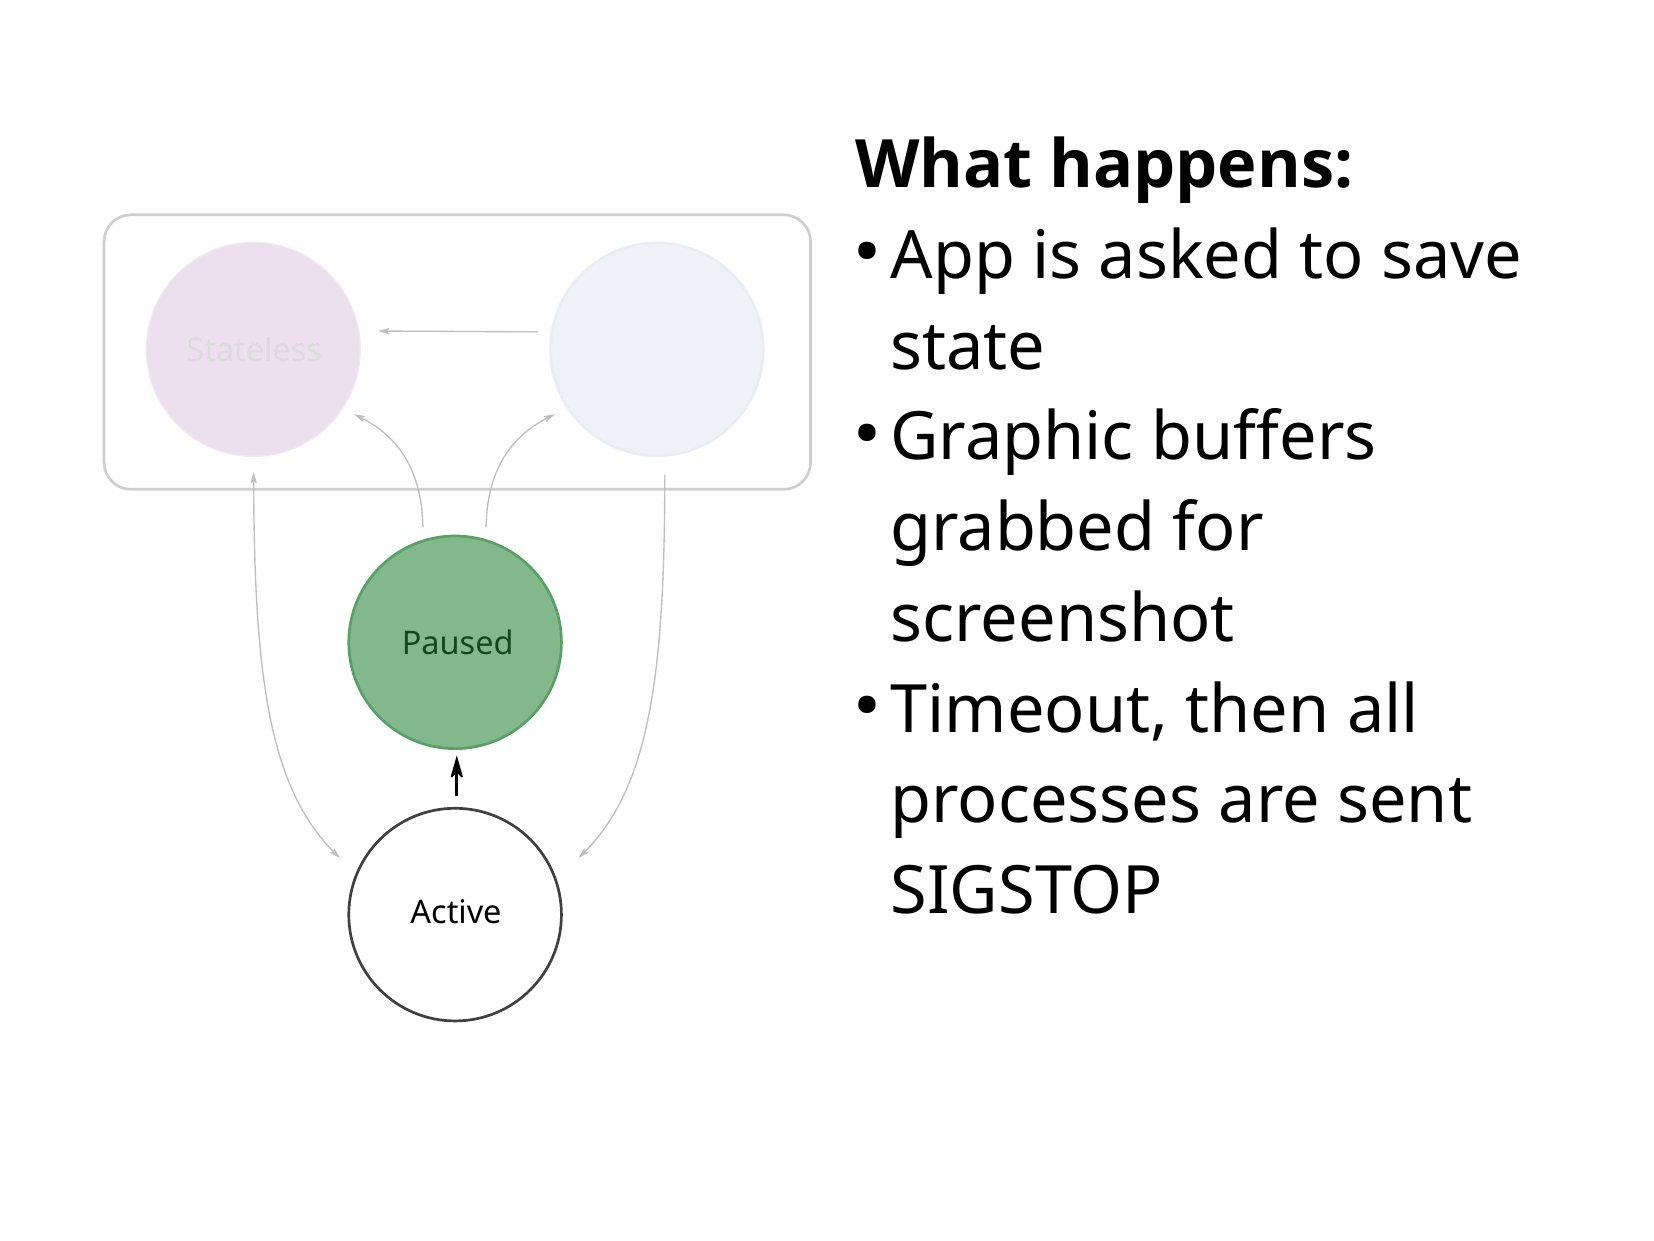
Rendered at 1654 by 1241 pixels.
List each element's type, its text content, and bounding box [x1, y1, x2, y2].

subtitle What happens: App is asked to save state Graphic buffers grabbed for screenshot Timeout, then all processes are sent SIGSTOP [855, 90, 1606, 1051]
picture [75, 185, 840, 1051]
